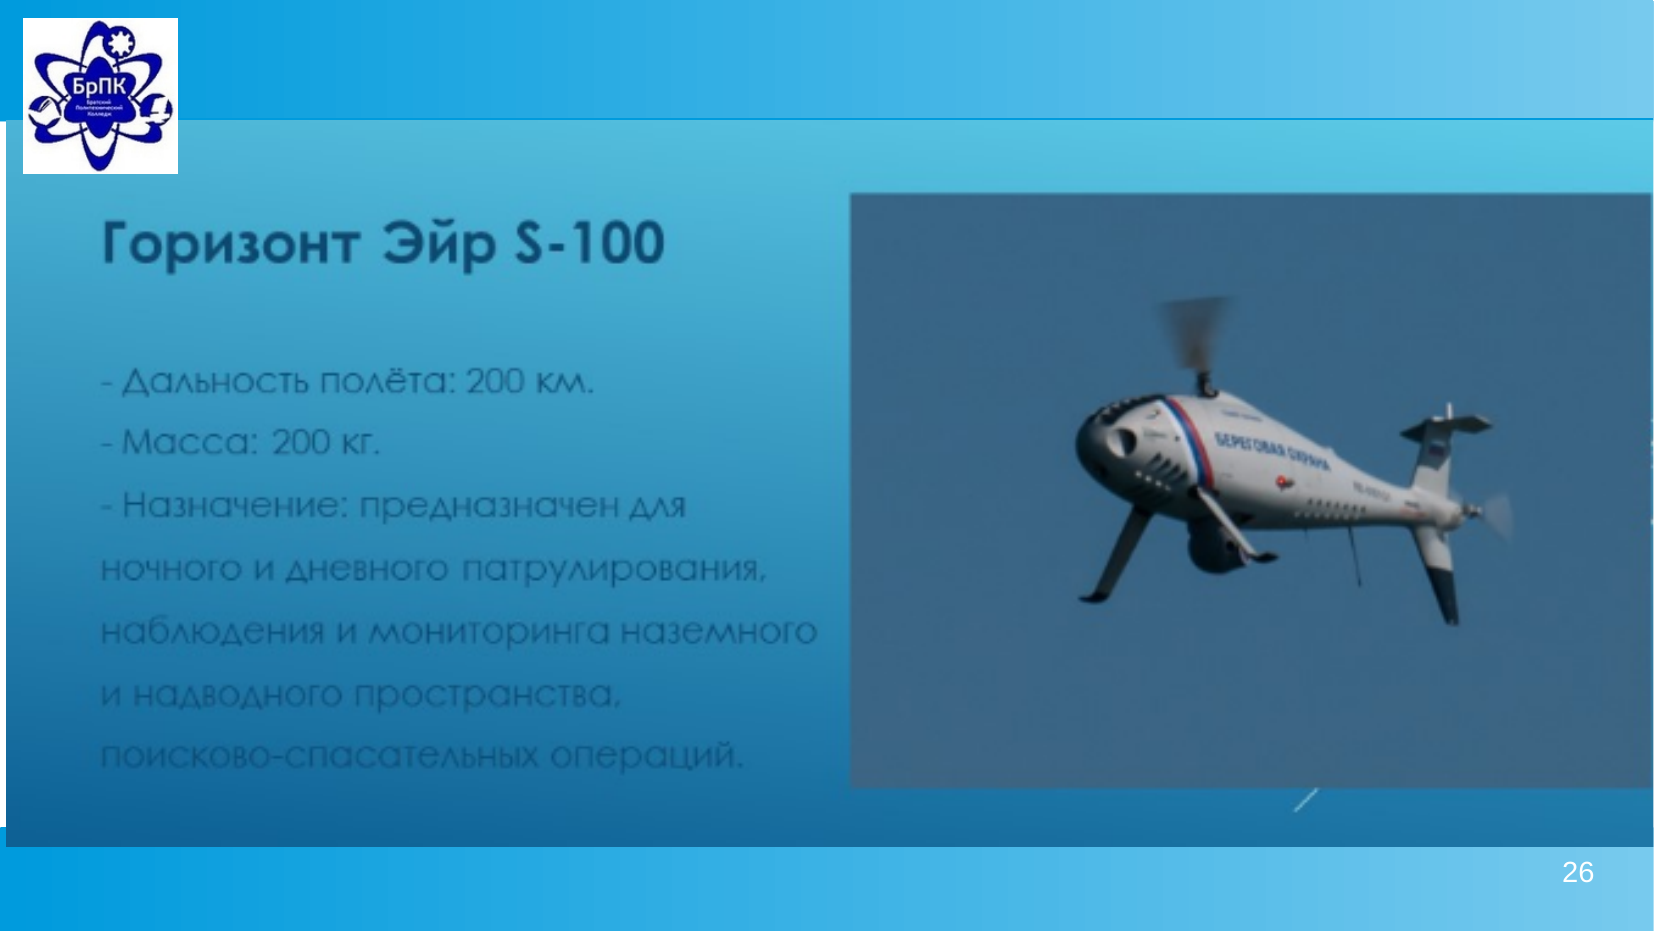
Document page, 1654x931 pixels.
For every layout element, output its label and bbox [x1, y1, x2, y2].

picture [6, 19, 1654, 847]
